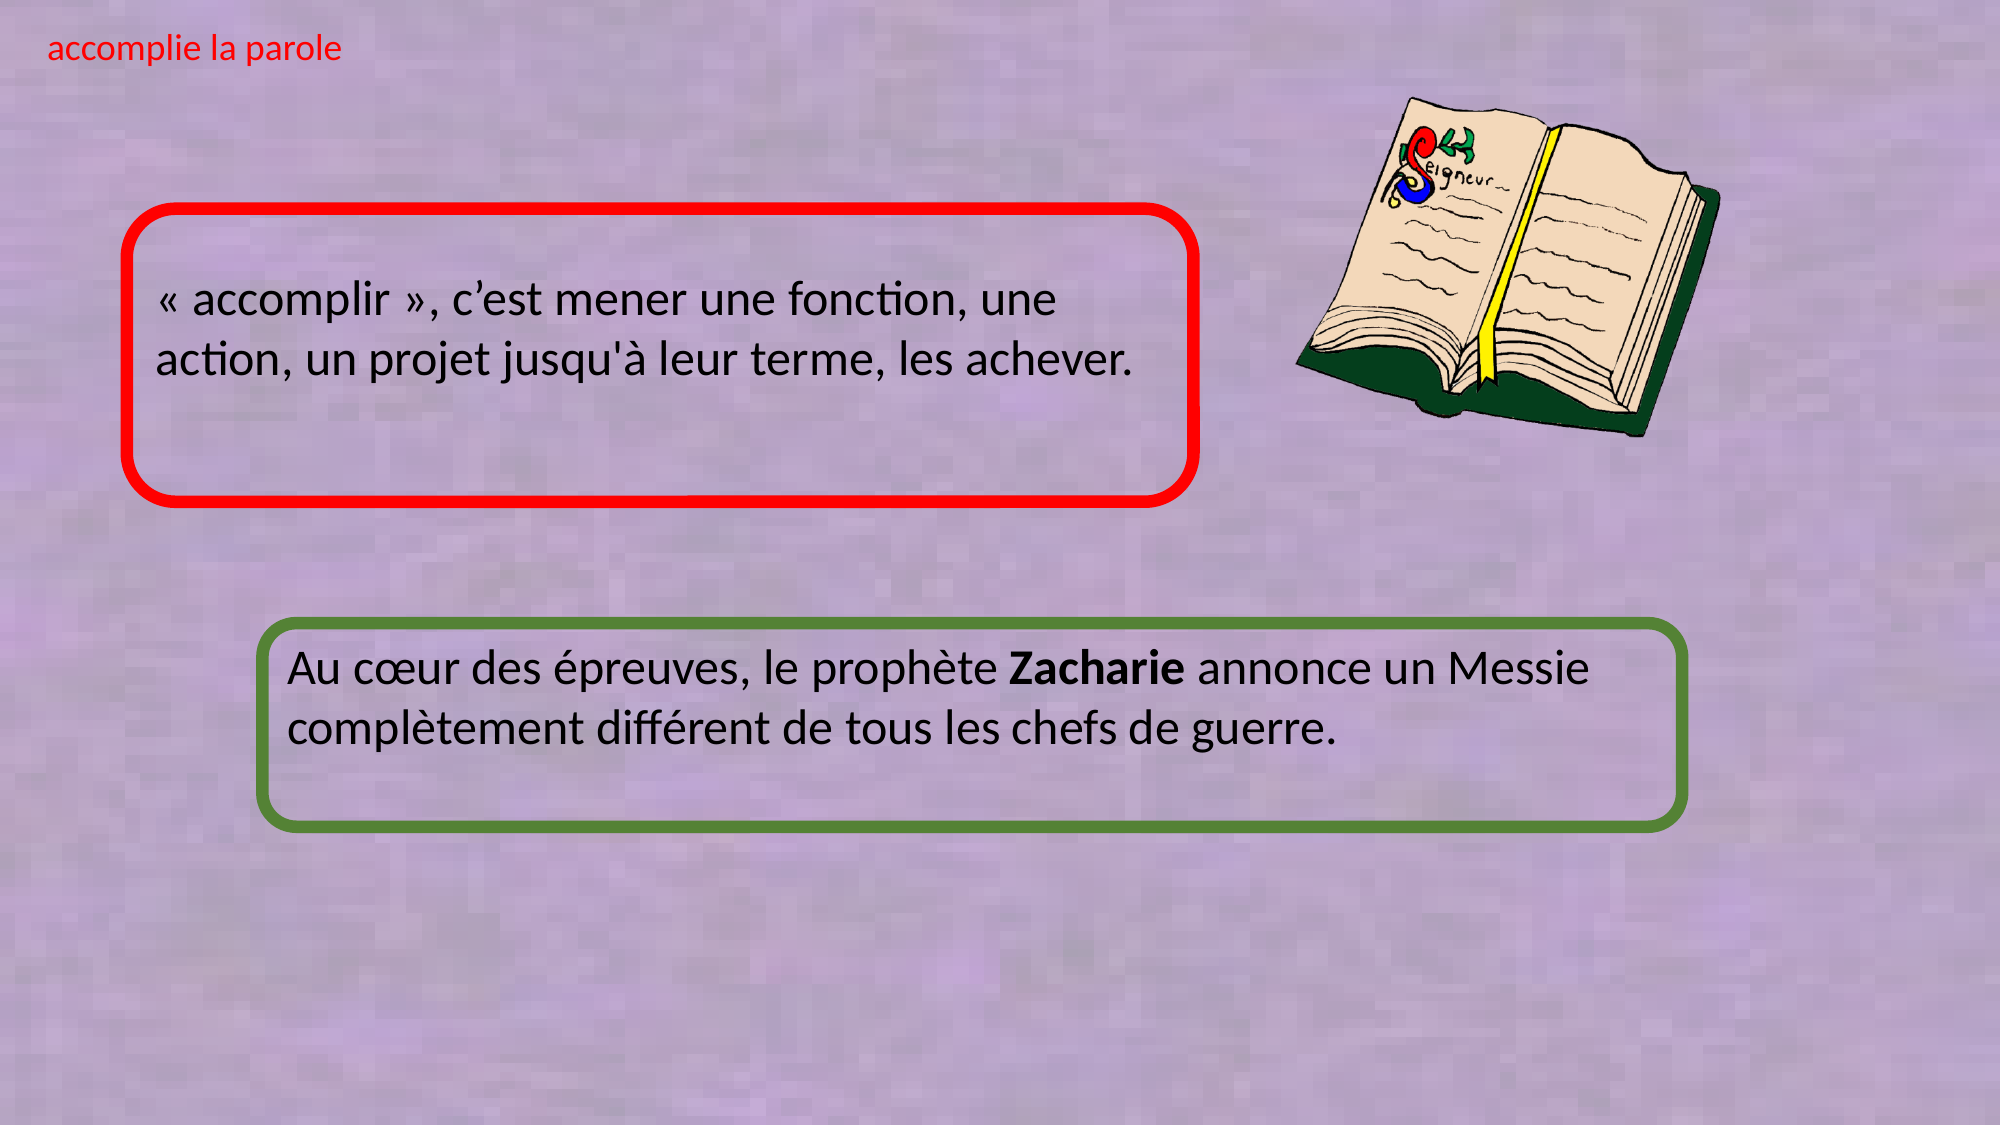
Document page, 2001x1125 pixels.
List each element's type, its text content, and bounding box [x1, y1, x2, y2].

text_box Au cœur des épreuves, le prophète Zacharie annonce un Messie complètement différent de tous les chefs de guerre. [262, 623, 1683, 827]
text_box accomplie la parole [0, 15, 398, 76]
text_box « accomplir », c’est mener une fonction, une action, un projet jusqu'à leur terme, les achever. [126, 208, 1194, 502]
picture [1212, 0, 1784, 466]
